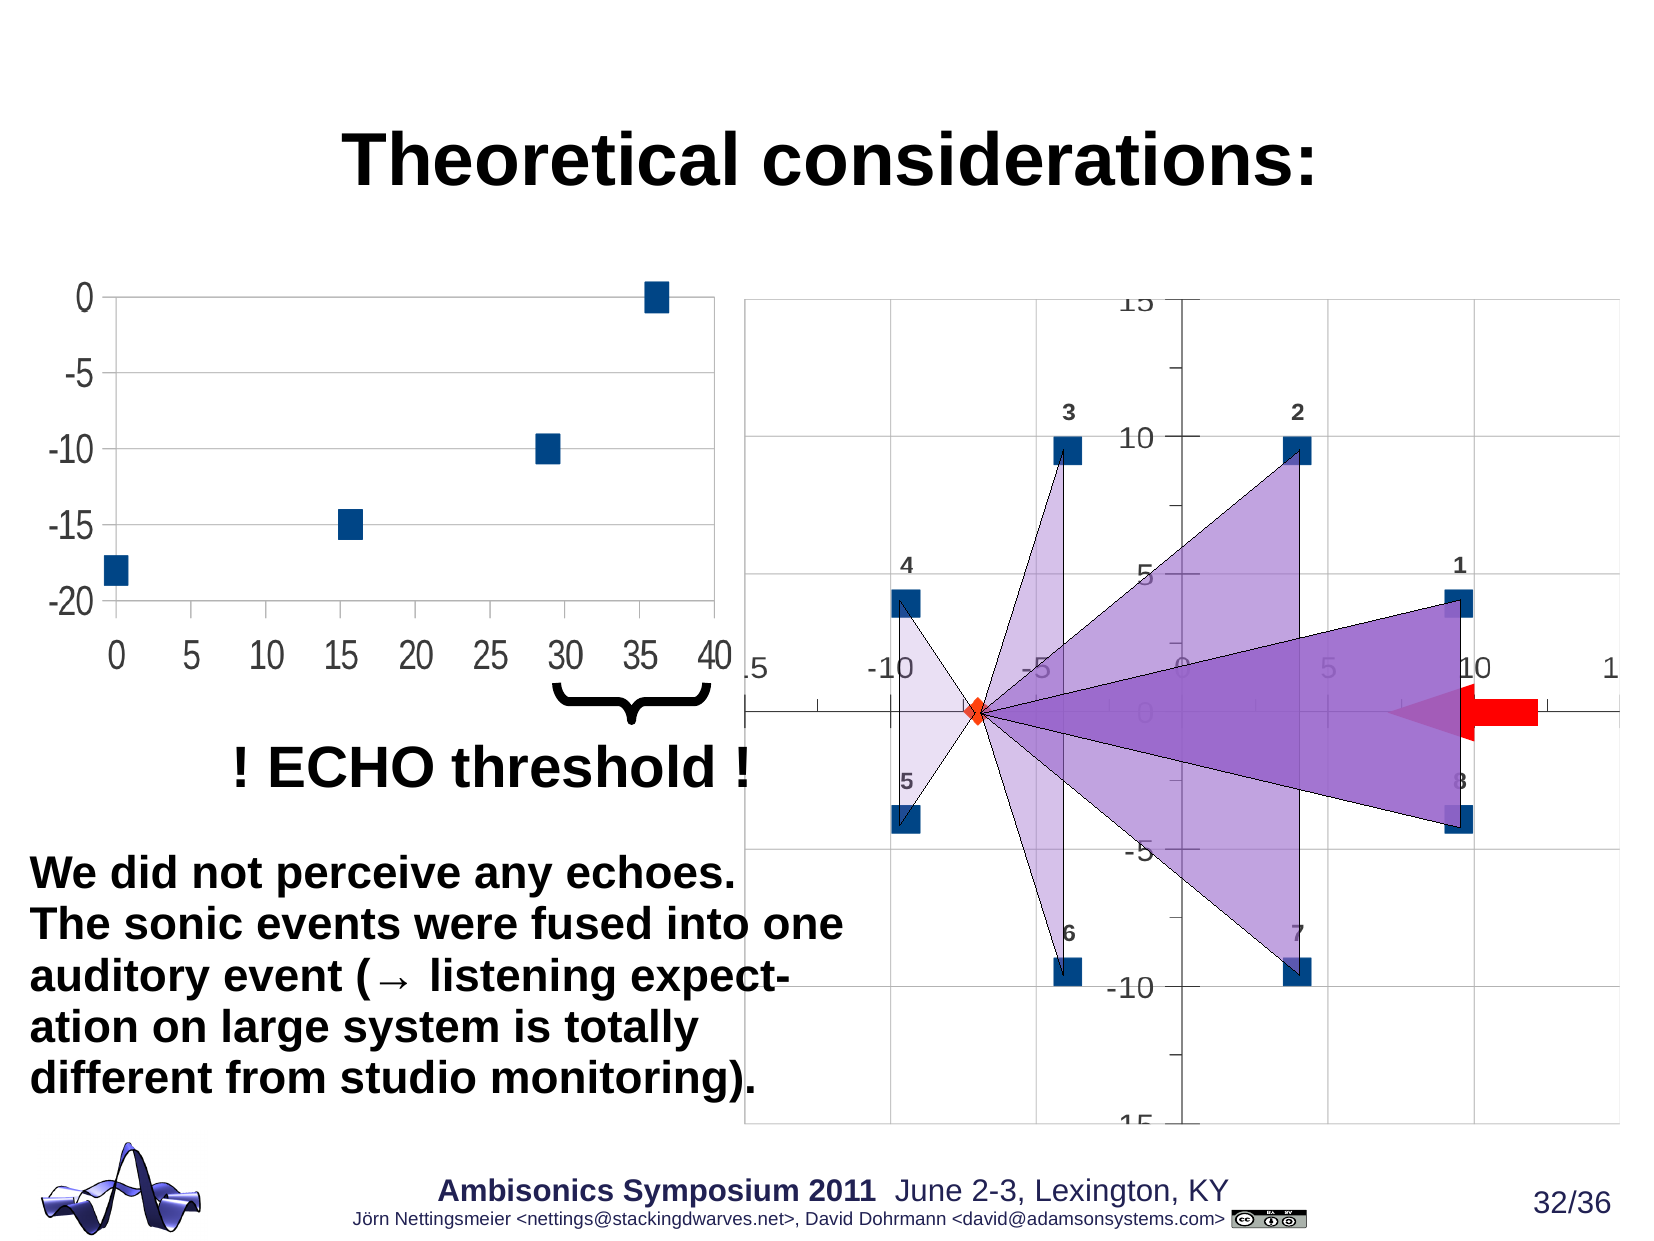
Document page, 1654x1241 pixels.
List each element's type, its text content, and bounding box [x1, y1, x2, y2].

text_box We did not perceive any echoes. The sonic events were fused into one auditory event (→ listening expect-ation on large system is totally different from studio monitoring). [29, 787, 863, 1163]
picture [37, 1163, 208, 1241]
title Theoretical considerations: [86, 55, 1576, 263]
text_box [899, 600, 976, 826]
text_box [980, 449, 1461, 976]
picture [12, 232, 1654, 1126]
text_box ! ECHO threshold ! [217, 727, 780, 808]
